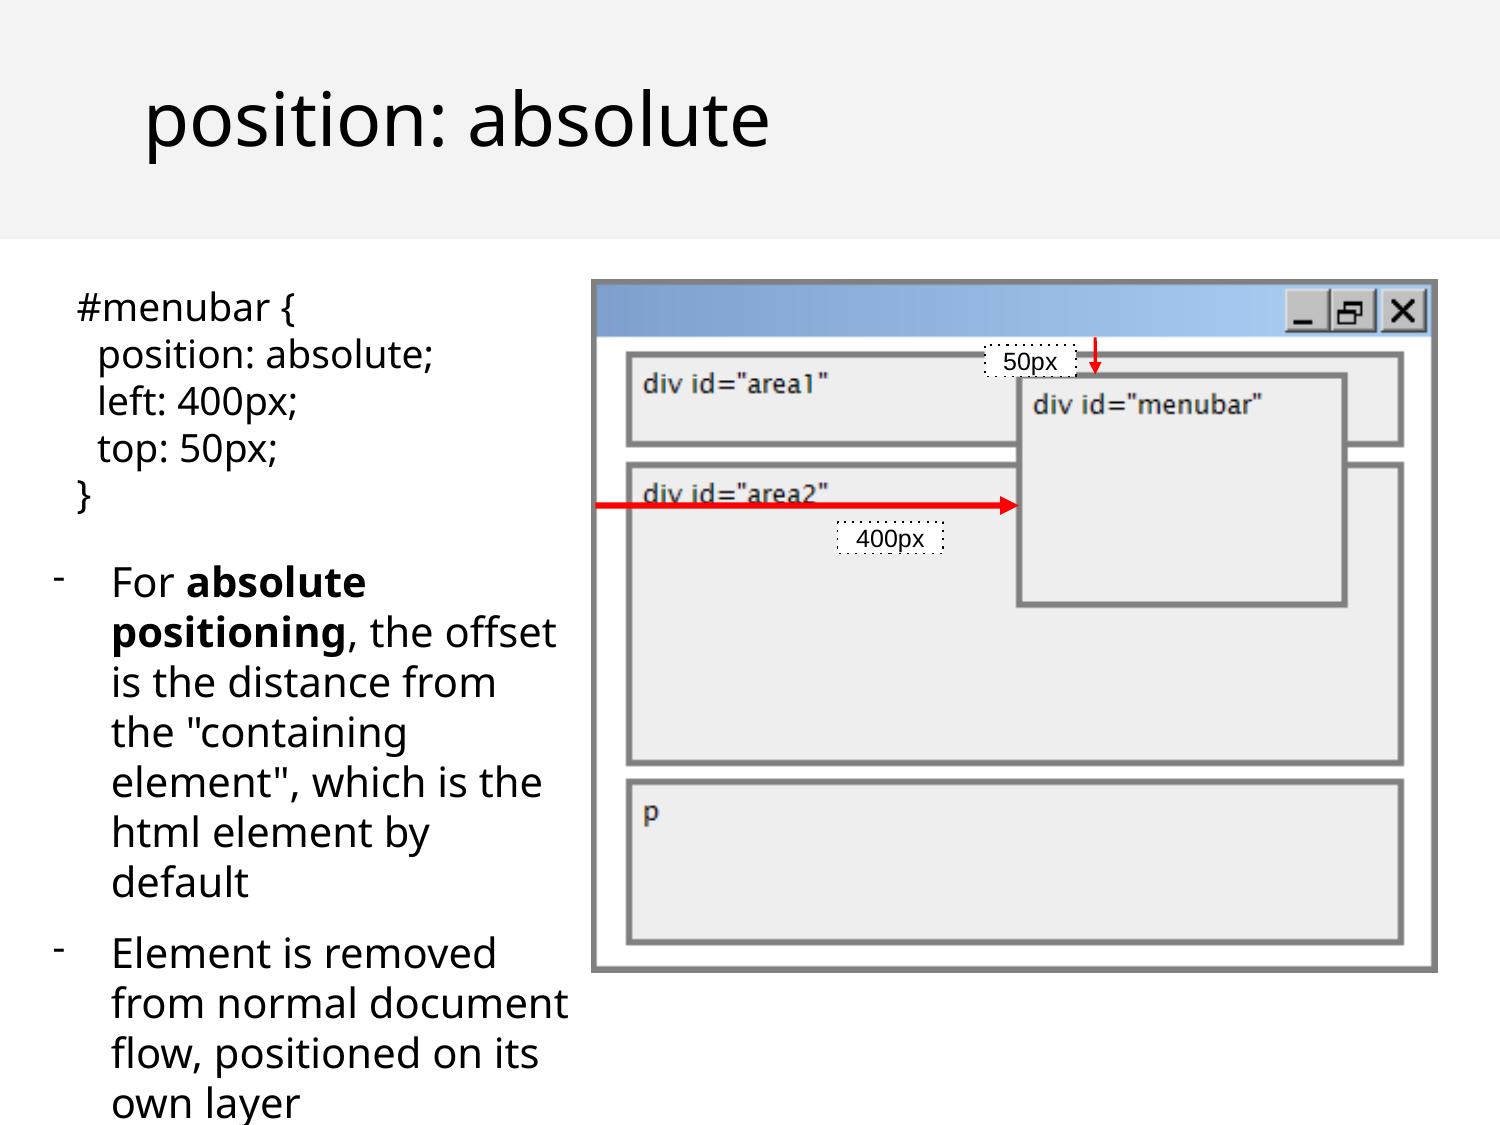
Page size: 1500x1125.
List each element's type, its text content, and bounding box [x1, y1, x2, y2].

text_box For absolute positioning, the offset is the distance from the "containing element", which is the html element by default Element is removed from normal document flow, positioned on its own layer [29, 549, 576, 886]
picture [591, 279, 1438, 973]
text_box 50px [984, 344, 1077, 377]
text_box #menubar { position: absolute; left: 400px; top: 50px; } [70, 276, 584, 508]
title position: absolute [128, 56, 1372, 183]
text_box 400px [837, 521, 944, 554]
